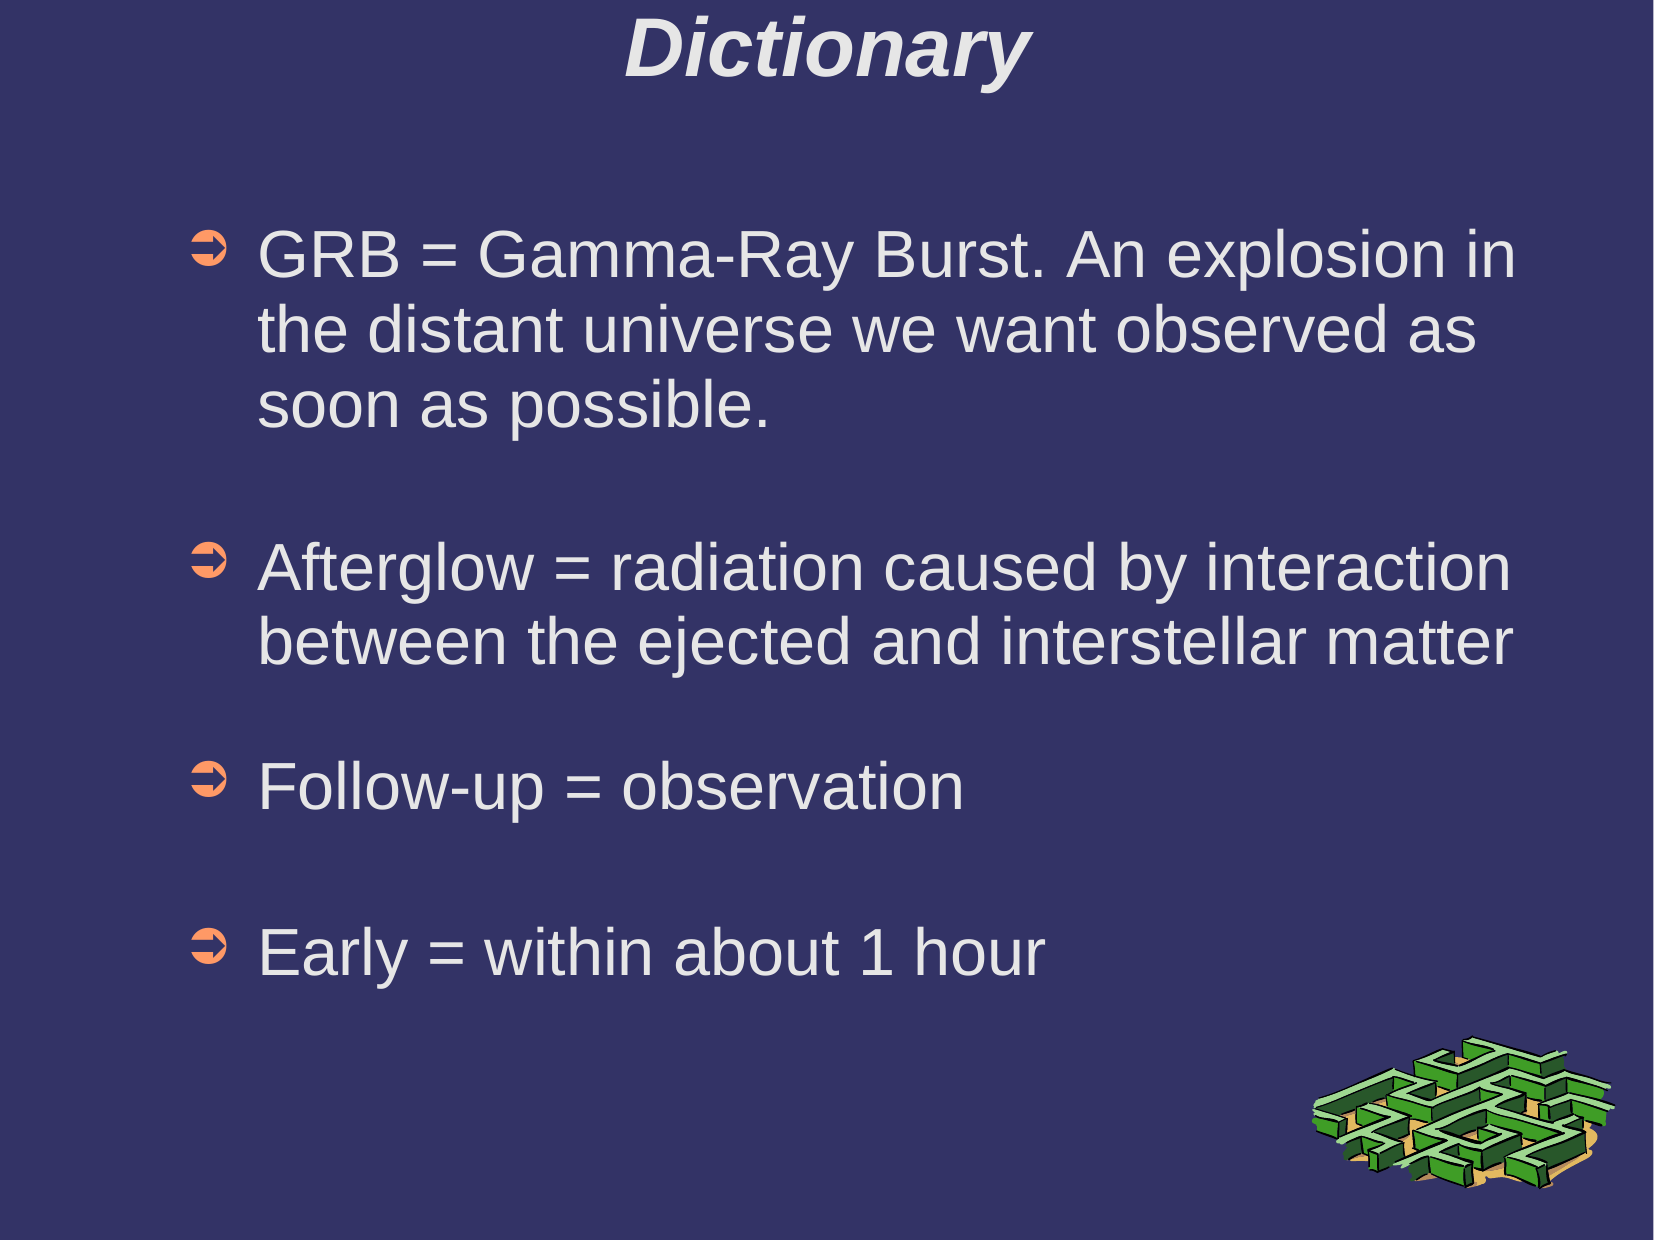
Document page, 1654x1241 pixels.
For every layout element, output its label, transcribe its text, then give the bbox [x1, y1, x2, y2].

list Afterglow = radiation caused by interaction between the ejected and interstellar matter [174, 529, 1565, 680]
title Dictionary [121, 0, 1534, 141]
list GRB = Gamma-Ray Burst. An explosion in the distant universe we want observed as soon as possible. [174, 217, 1565, 443]
list Early = within about 1 hour [174, 915, 1565, 1004]
list Follow-up = observation [174, 748, 1565, 827]
